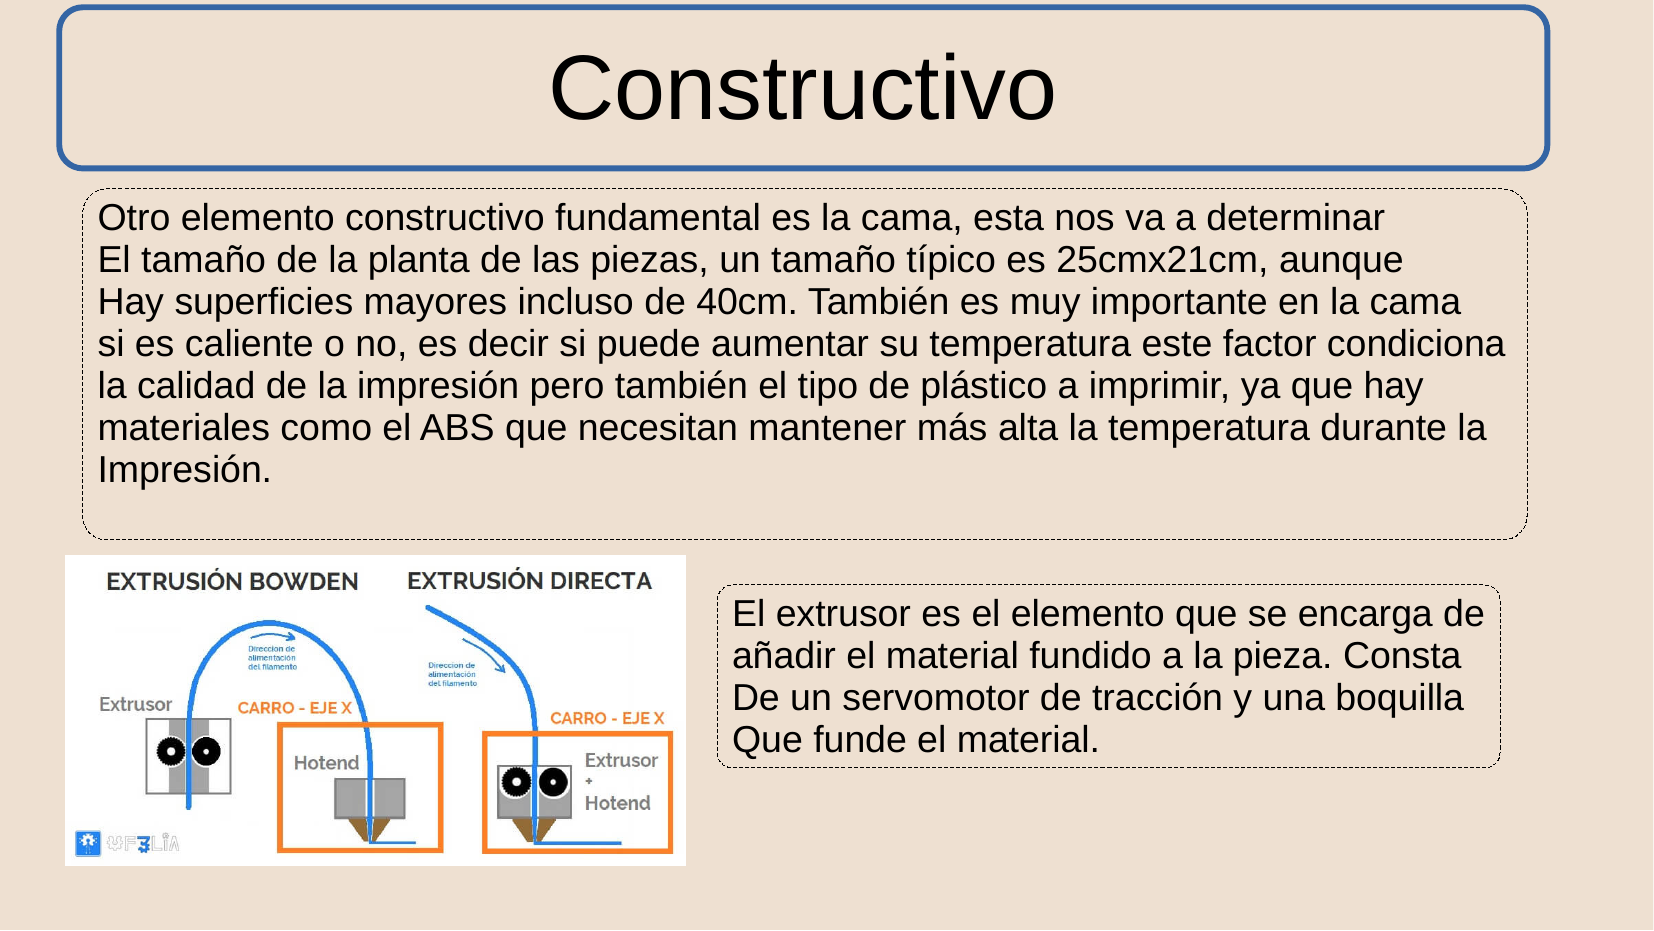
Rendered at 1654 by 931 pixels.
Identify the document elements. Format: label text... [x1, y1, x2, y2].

text_box El extrusor es el elemento que se encarga de añadir el material fundido a la pieza. Consta De un servomotor de tracción y una boquilla Que funde el material. [717, 584, 1501, 768]
picture [65, 555, 686, 866]
text_box Otro elemento constructivo fundamental es la cama, esta nos va a determinar El tamaño de la planta de las piezas, un tamaño típico es 25cmx21cm, aunque Hay superficies mayores incluso de 40cm. También es muy importante en la cama si es caliente o no, es decir si puede aumentar su temperatura este factor condiciona la calidad de la impresión pero también el tipo de plástico a imprimir, ya que hay materiales como el ABS que necesitan mantener más alta la temperatura durante la Impresión. [82, 188, 1528, 540]
title Constructivo [59, 7, 1548, 169]
